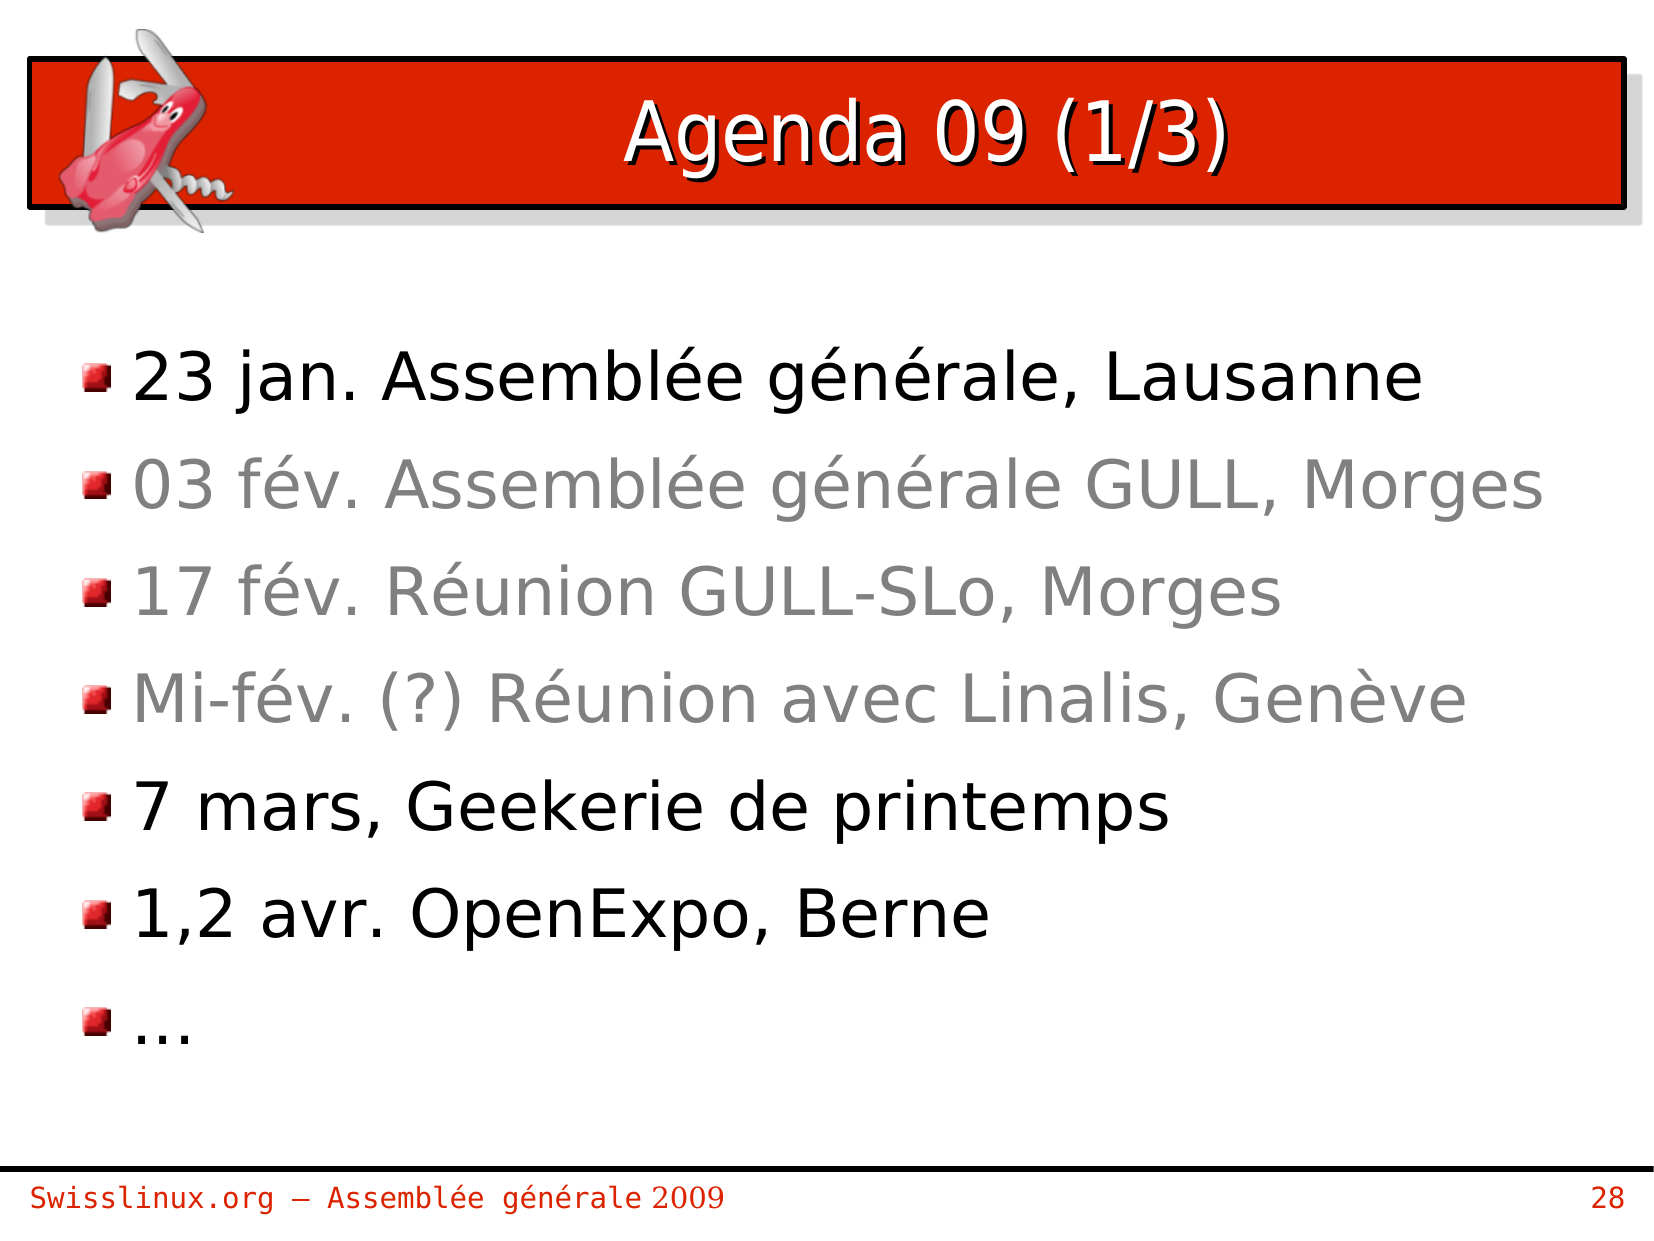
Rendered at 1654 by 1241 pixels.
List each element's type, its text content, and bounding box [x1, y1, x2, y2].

list 23 jan. Assemblée générale, Lausanne 03 fév. Assemblée générale GULL, Morges 17 fév. Réunion GULL-SLo, Morges Mi-fév. (?) Réunion avec Linalis, Genève 7 mars, Geekerie de printemps 1,2 avr. OpenExpo, Berne ... [82, 290, 1571, 1109]
picture [59, 29, 234, 233]
title Agenda 09 (1/3) [259, 84, 1595, 182]
